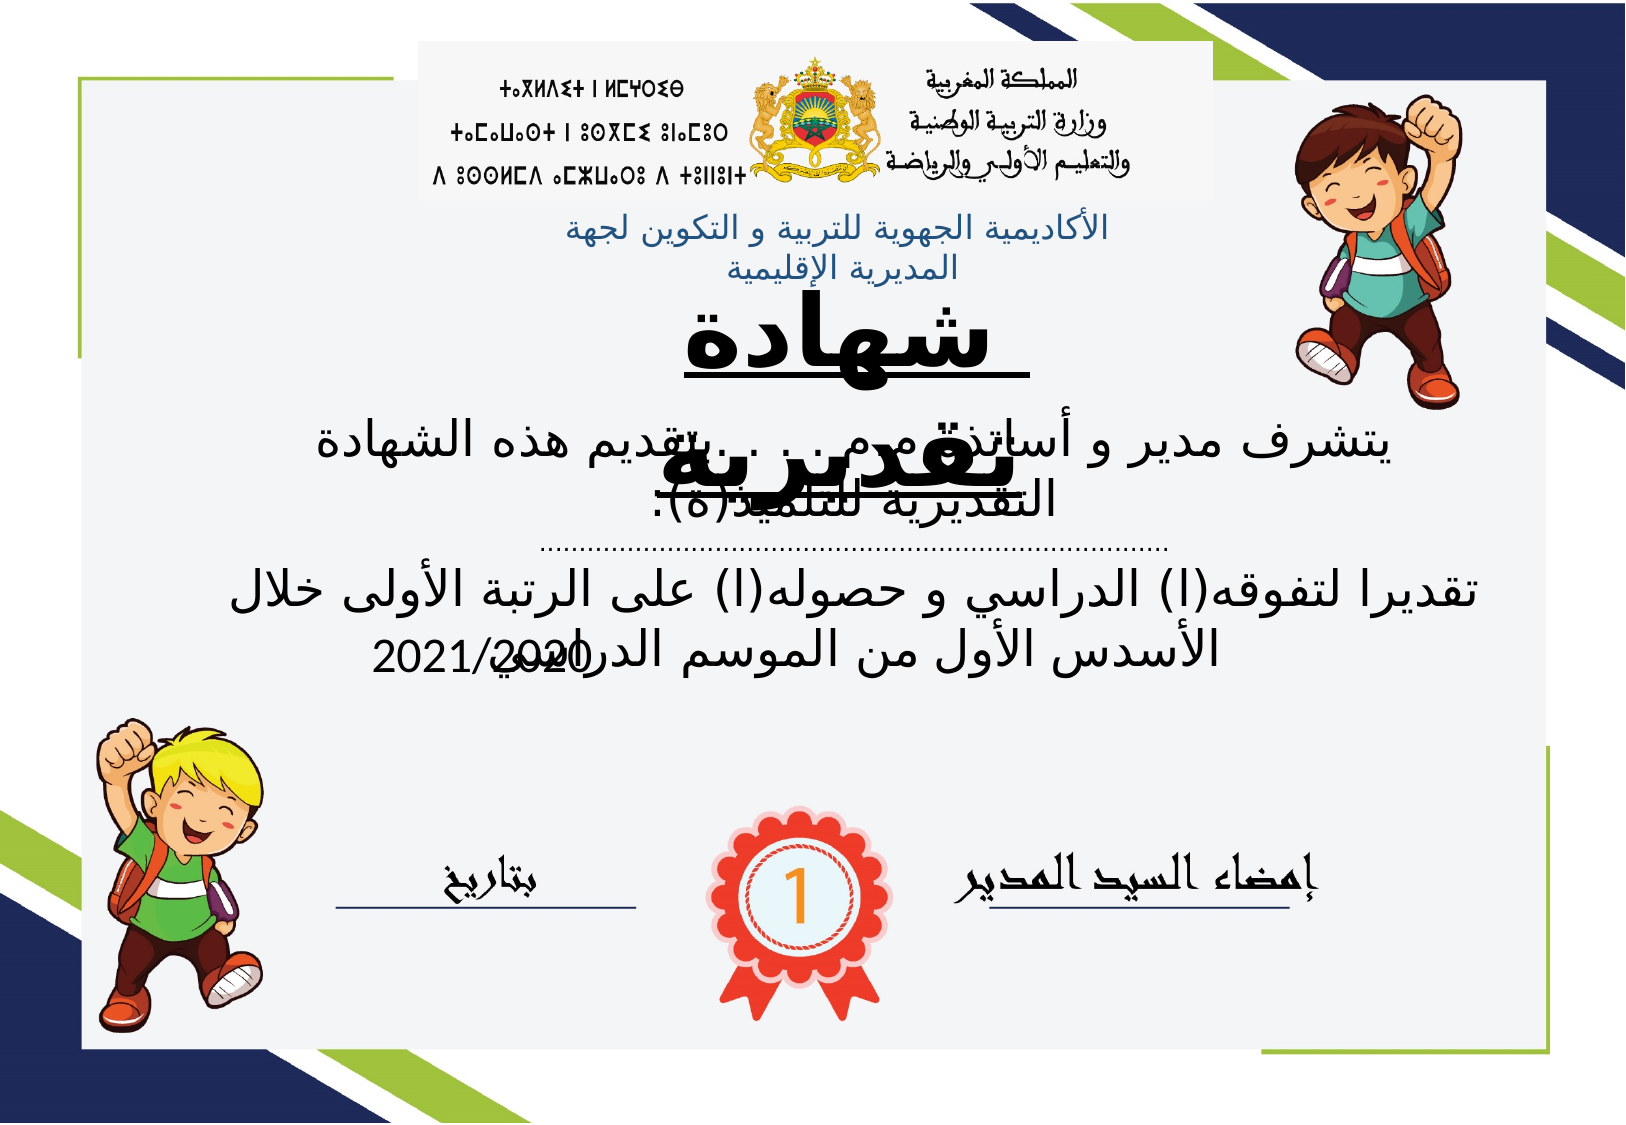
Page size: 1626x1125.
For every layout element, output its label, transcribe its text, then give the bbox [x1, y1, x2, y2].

text_box يتشرف مدير و أساتذة م.م . . . .بتقديم هذه الشهادة التقديرية للتلميذ(ة): ............................................................................... تقديرا لتفوقه(ا) الدراسي و حصوله(ا) على الرتبة الأولى خلال الأسدس الأول من الموسم الدراسي [213, 398, 1496, 626]
text_box 2021/2020 [356, 614, 637, 691]
picture [0, 2, 1625, 1123]
text_box الأكاديمية الجهوية للتربية و التكوين لجهة المديرية الإقليمية [462, 201, 1213, 295]
text_box شهادة تقديرية [551, 258, 1128, 396]
